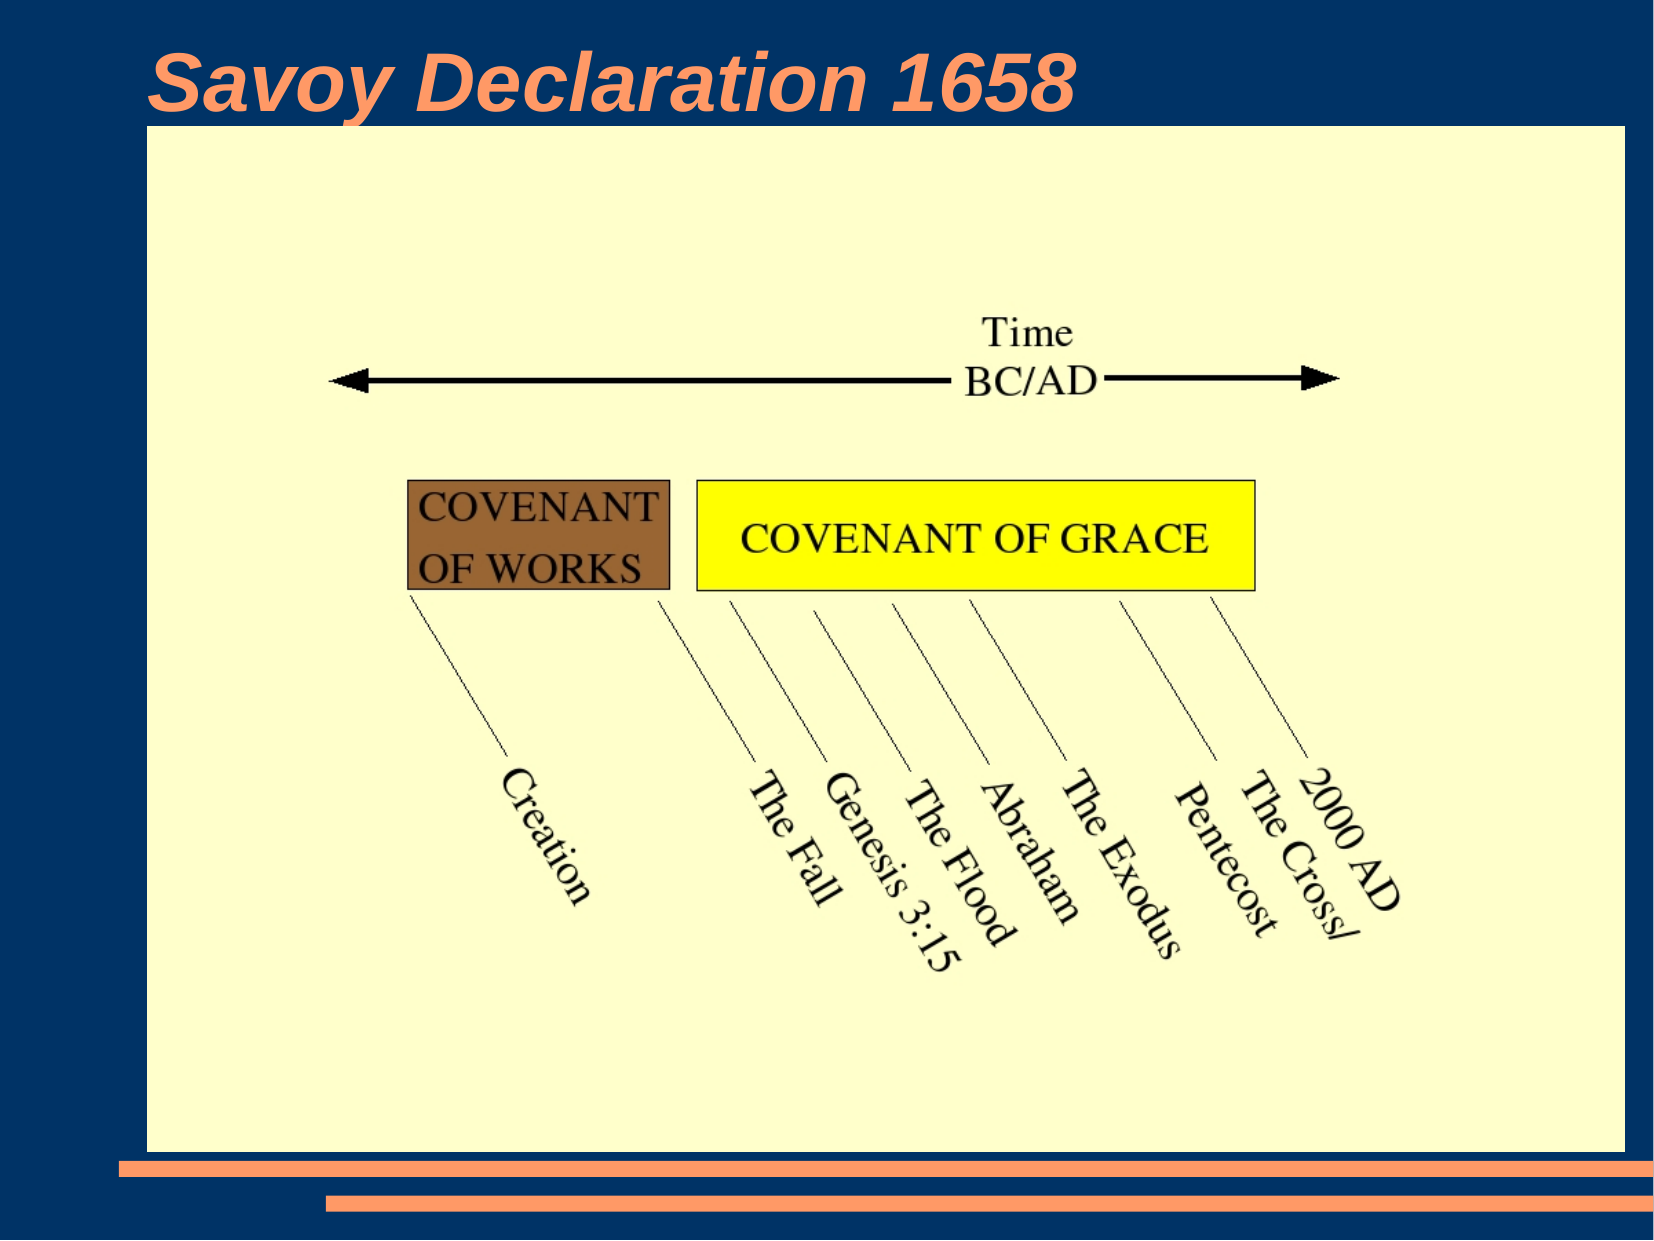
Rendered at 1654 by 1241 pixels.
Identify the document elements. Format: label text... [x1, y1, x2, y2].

picture [147, 126, 1625, 1152]
title Savoy Declaration 1658 [147, 16, 1560, 126]
